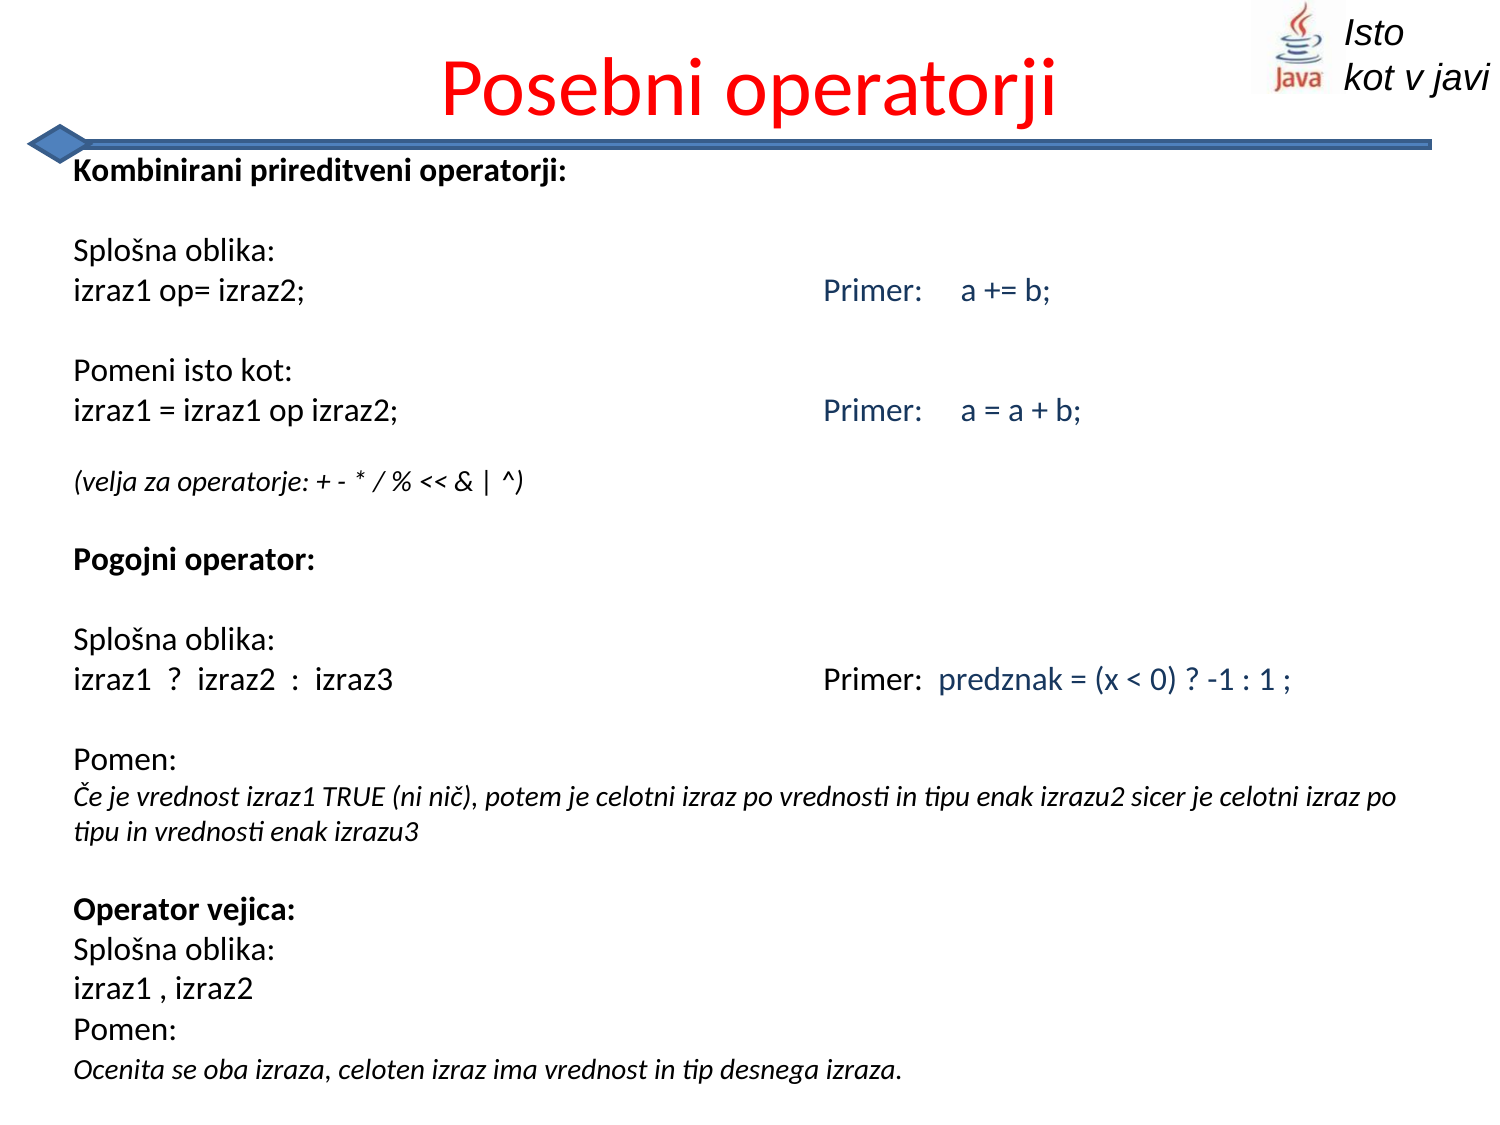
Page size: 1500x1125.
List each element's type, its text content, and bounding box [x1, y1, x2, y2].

picture [1251, 0, 1329, 94]
text_box Kombinirani prireditveni operatorji: Splošna oblika: izraz1 op= izraz2; Primer: a += b; Pomeni isto kot: izraz1 = izraz1 op izraz2; Primer: a = a + b; (velja za operatorje: + - * / % << & | ^) Pogojni operator: Splošna oblika: izraz1 ? izraz2 : izraz3 Primer: predznak = (x < 0) ? -1 : 1 ; Pomen: Če je vrednost izraz1 TRUE (ni nič), potem je celotni izraz po vrednosti in tipu enak izrazu2 sicer je celotni izraz po tipu in vrednosti enak izrazu3 Operator vejica: Splošna oblika: izraz1 , izraz2 Pomen: Ocenita se oba izraza, celoten izraz ima vrednost in tip desnega izraza. [58, 140, 1454, 1095]
text_box Isto kot v javi [1329, 0, 1500, 106]
title Posebni operatorji [75, 23, 1426, 140]
